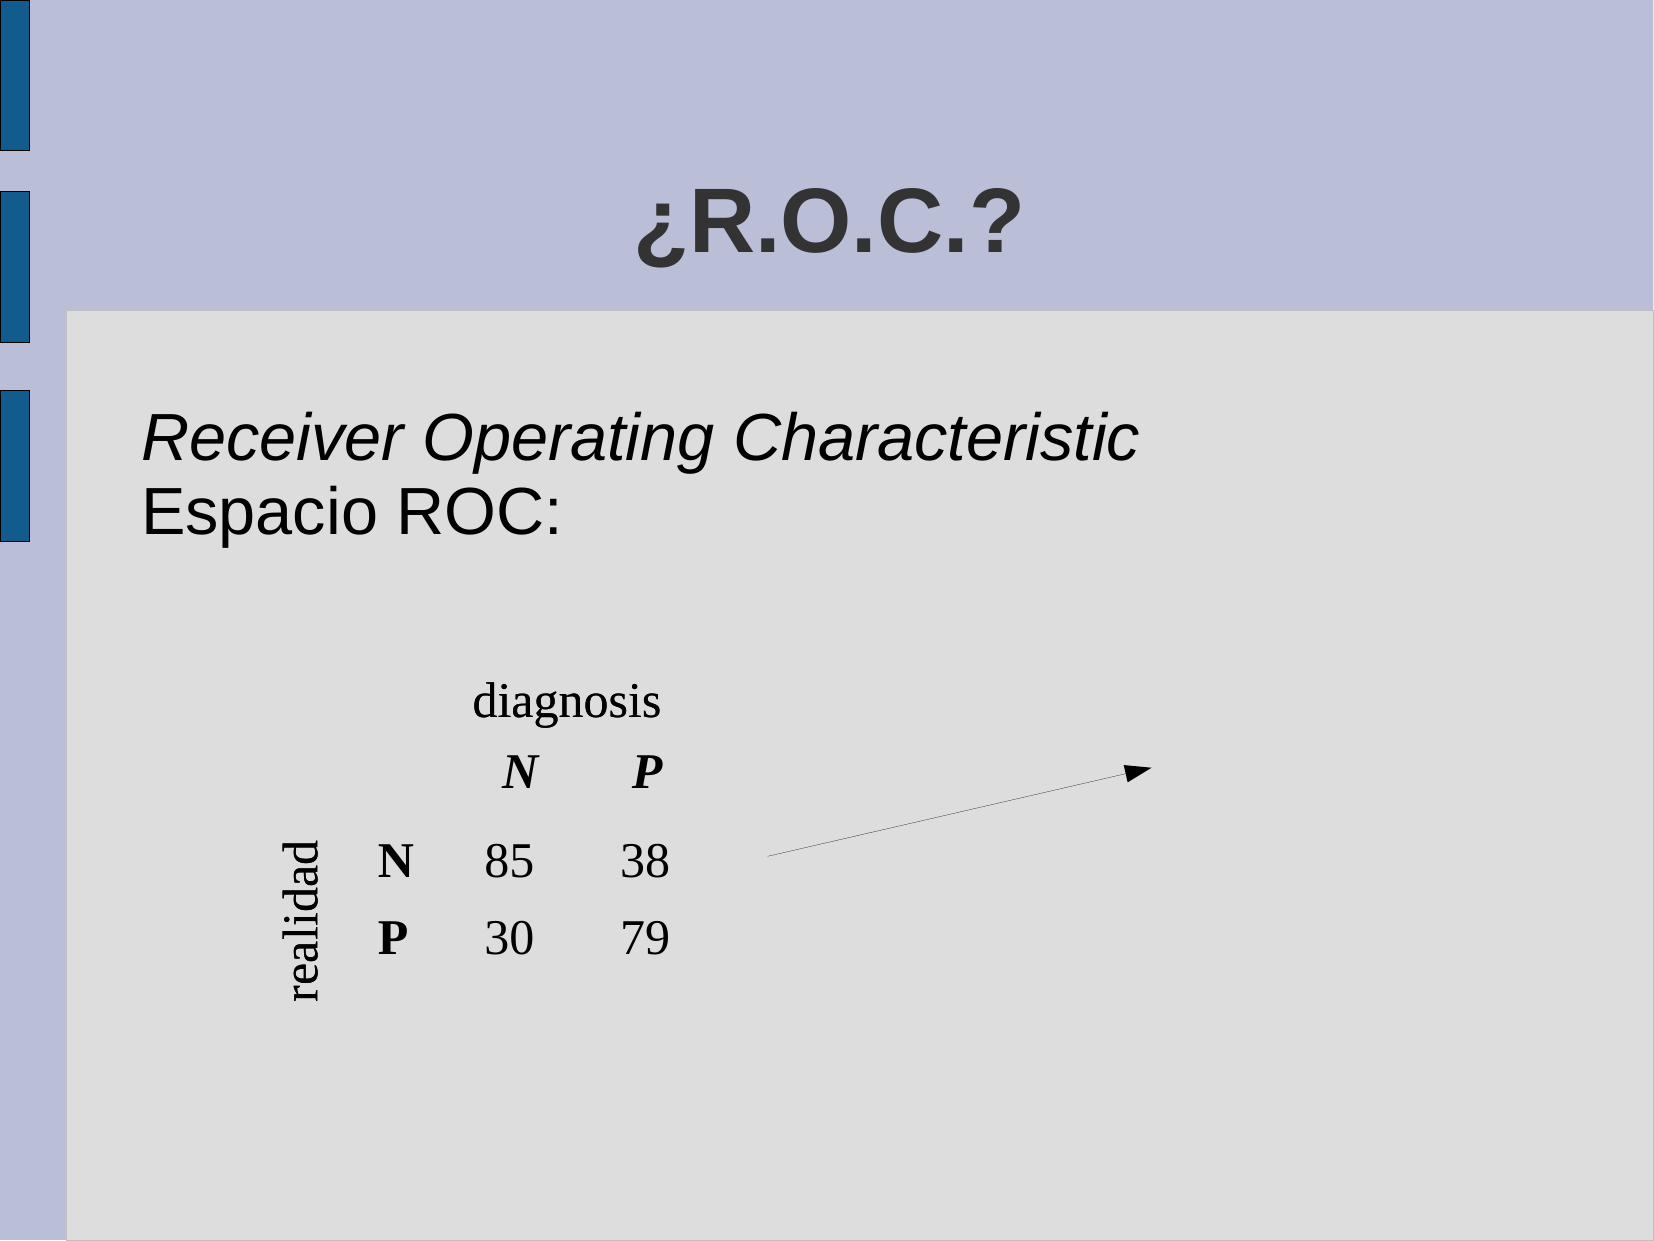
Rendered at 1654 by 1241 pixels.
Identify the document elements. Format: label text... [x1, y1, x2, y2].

picture [903, 490, 1654, 1241]
chart [0, 0, 591, 591]
text_box realidad [272, 618, 332, 1003]
text_box P [631, 744, 669, 803]
text_box N [502, 744, 544, 803]
text_box 38 [620, 832, 683, 892]
text_box 79 [620, 909, 683, 968]
title ¿R.O.C.? [591, 117, 1536, 325]
text_box N [378, 832, 420, 892]
list Receiver Operating Characteristic Espacio ROC: [123, 399, 1536, 1182]
text_box P [378, 909, 415, 968]
text_box 85 [484, 832, 547, 892]
text_box 30 [484, 909, 547, 968]
text_box diagnosis [472, 673, 704, 732]
